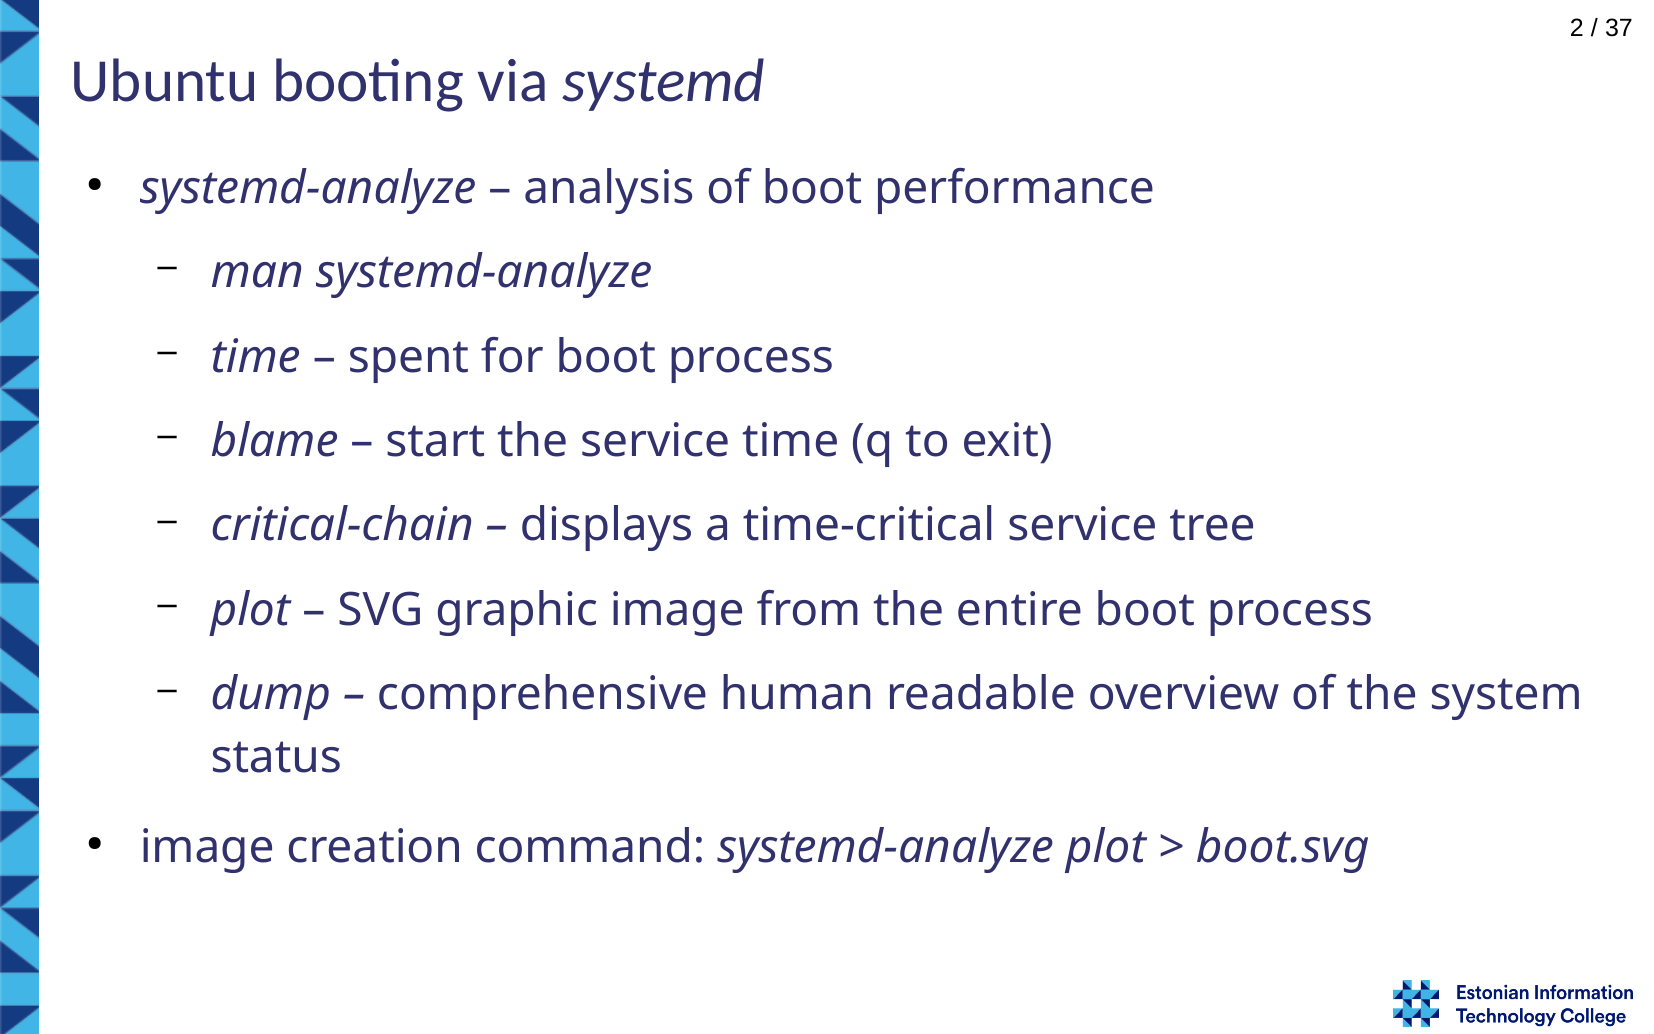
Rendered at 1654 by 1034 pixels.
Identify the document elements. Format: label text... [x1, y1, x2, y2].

picture [1393, 980, 1633, 1027]
list systemd-analyze – analysis of boot performance man systemd-analyze time – spent for boot process blame – start the service time (q to exit) critical-chain – displays a time-critical service tree plot – SVG graphic image from the entire boot process dump – comprehensive human readable overview of the system status image creation command: systemd-analyze plot > boot.svg [68, 153, 1630, 1004]
title Ubuntu booting via systemd [70, 41, 1630, 130]
